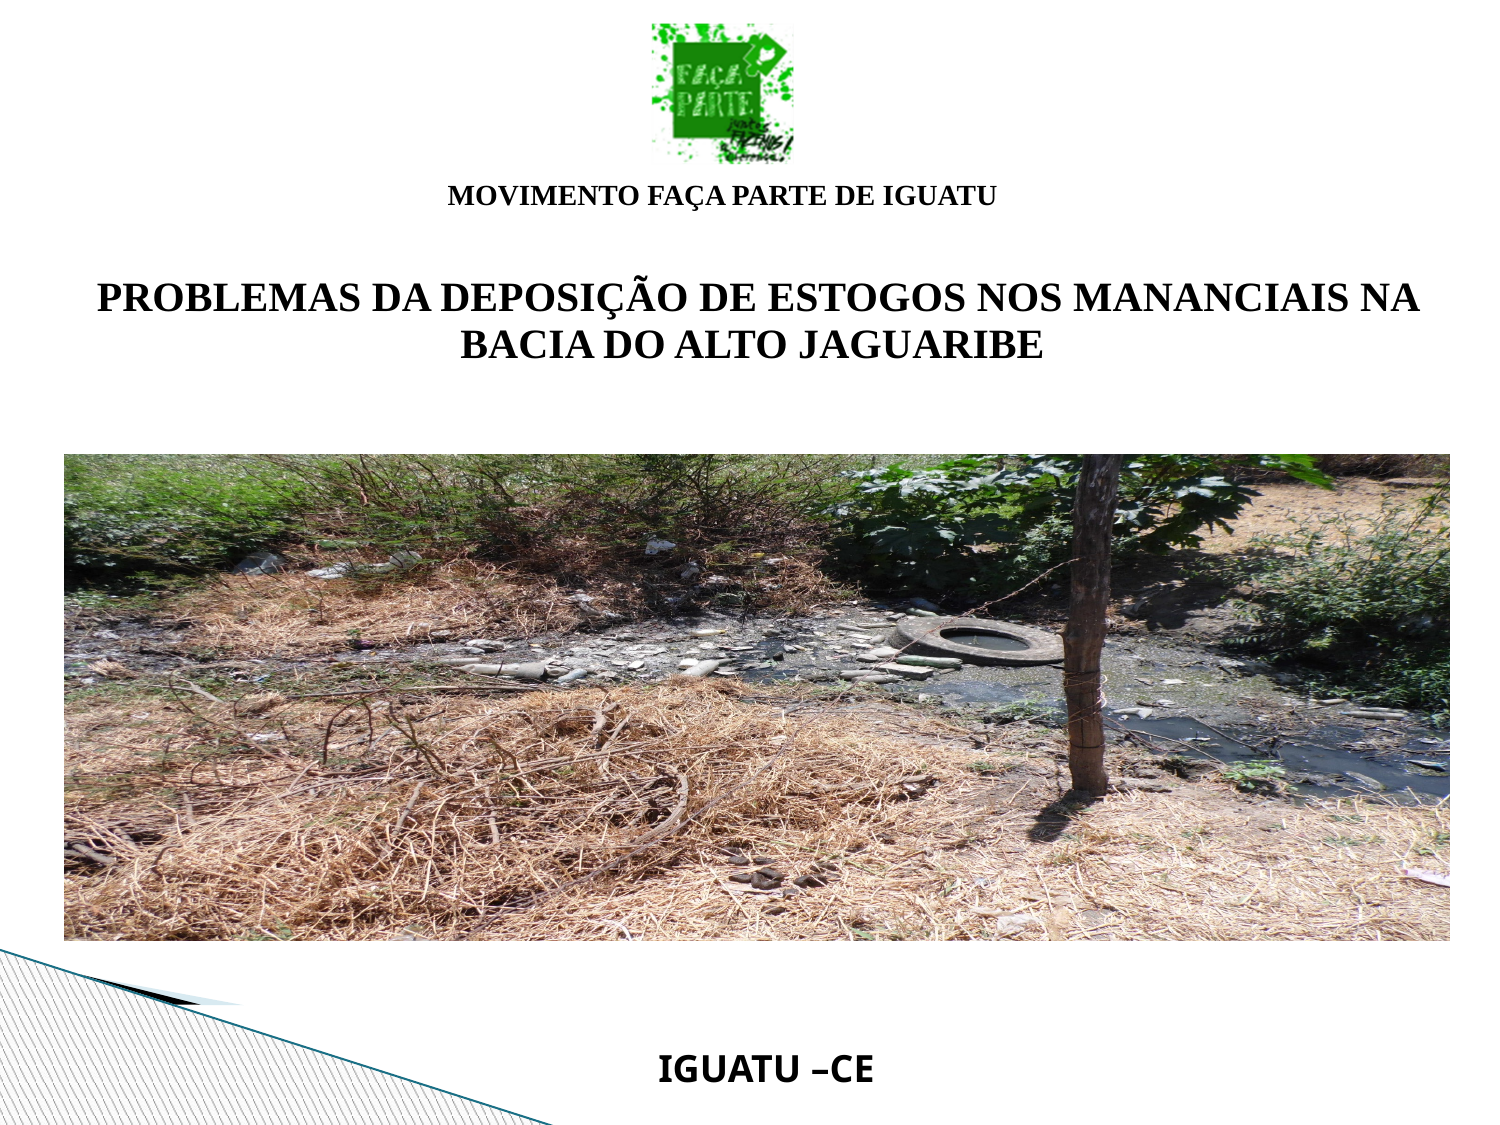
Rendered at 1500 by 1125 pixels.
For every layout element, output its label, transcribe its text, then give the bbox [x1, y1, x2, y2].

text_box IGUATU –CE [643, 1037, 921, 1097]
picture [649, 19, 798, 168]
picture [64, 454, 1450, 941]
text_box MOVIMENTO FAÇA PARTE DE IGUATU [352, 169, 1093, 220]
picture [0, 952, 543, 1125]
subtitle PROBLEMAS DA DEPOSIÇÃO DE ESTOGOS NOS MANANCIAIS NA BACIA DO ALTO JAGUARIBE [0, 267, 1500, 375]
